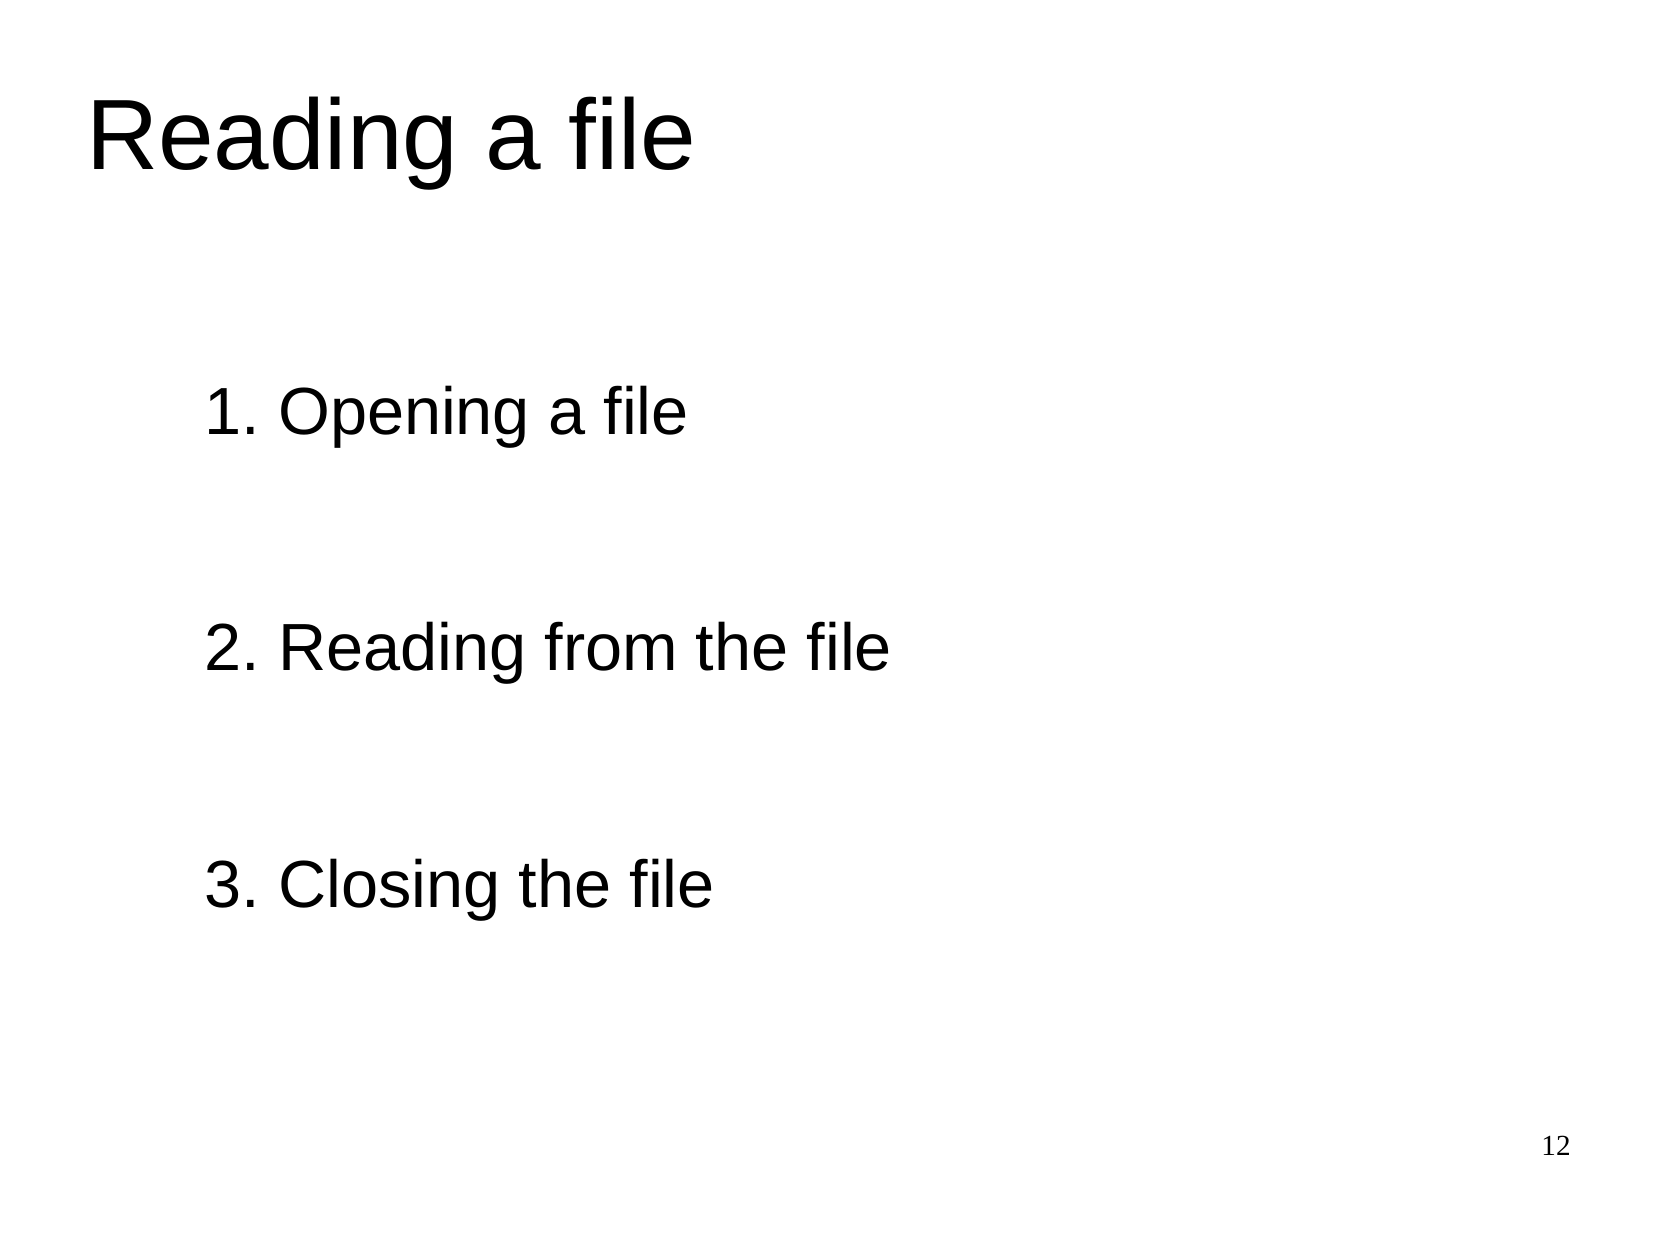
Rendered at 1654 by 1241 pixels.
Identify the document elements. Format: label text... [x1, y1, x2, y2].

text_box 2. Reading from the file [189, 603, 908, 693]
text_box Reading a file [71, 71, 712, 199]
text_box 3. Closing the file [189, 839, 731, 929]
text_box 1. Opening a file [189, 366, 705, 457]
